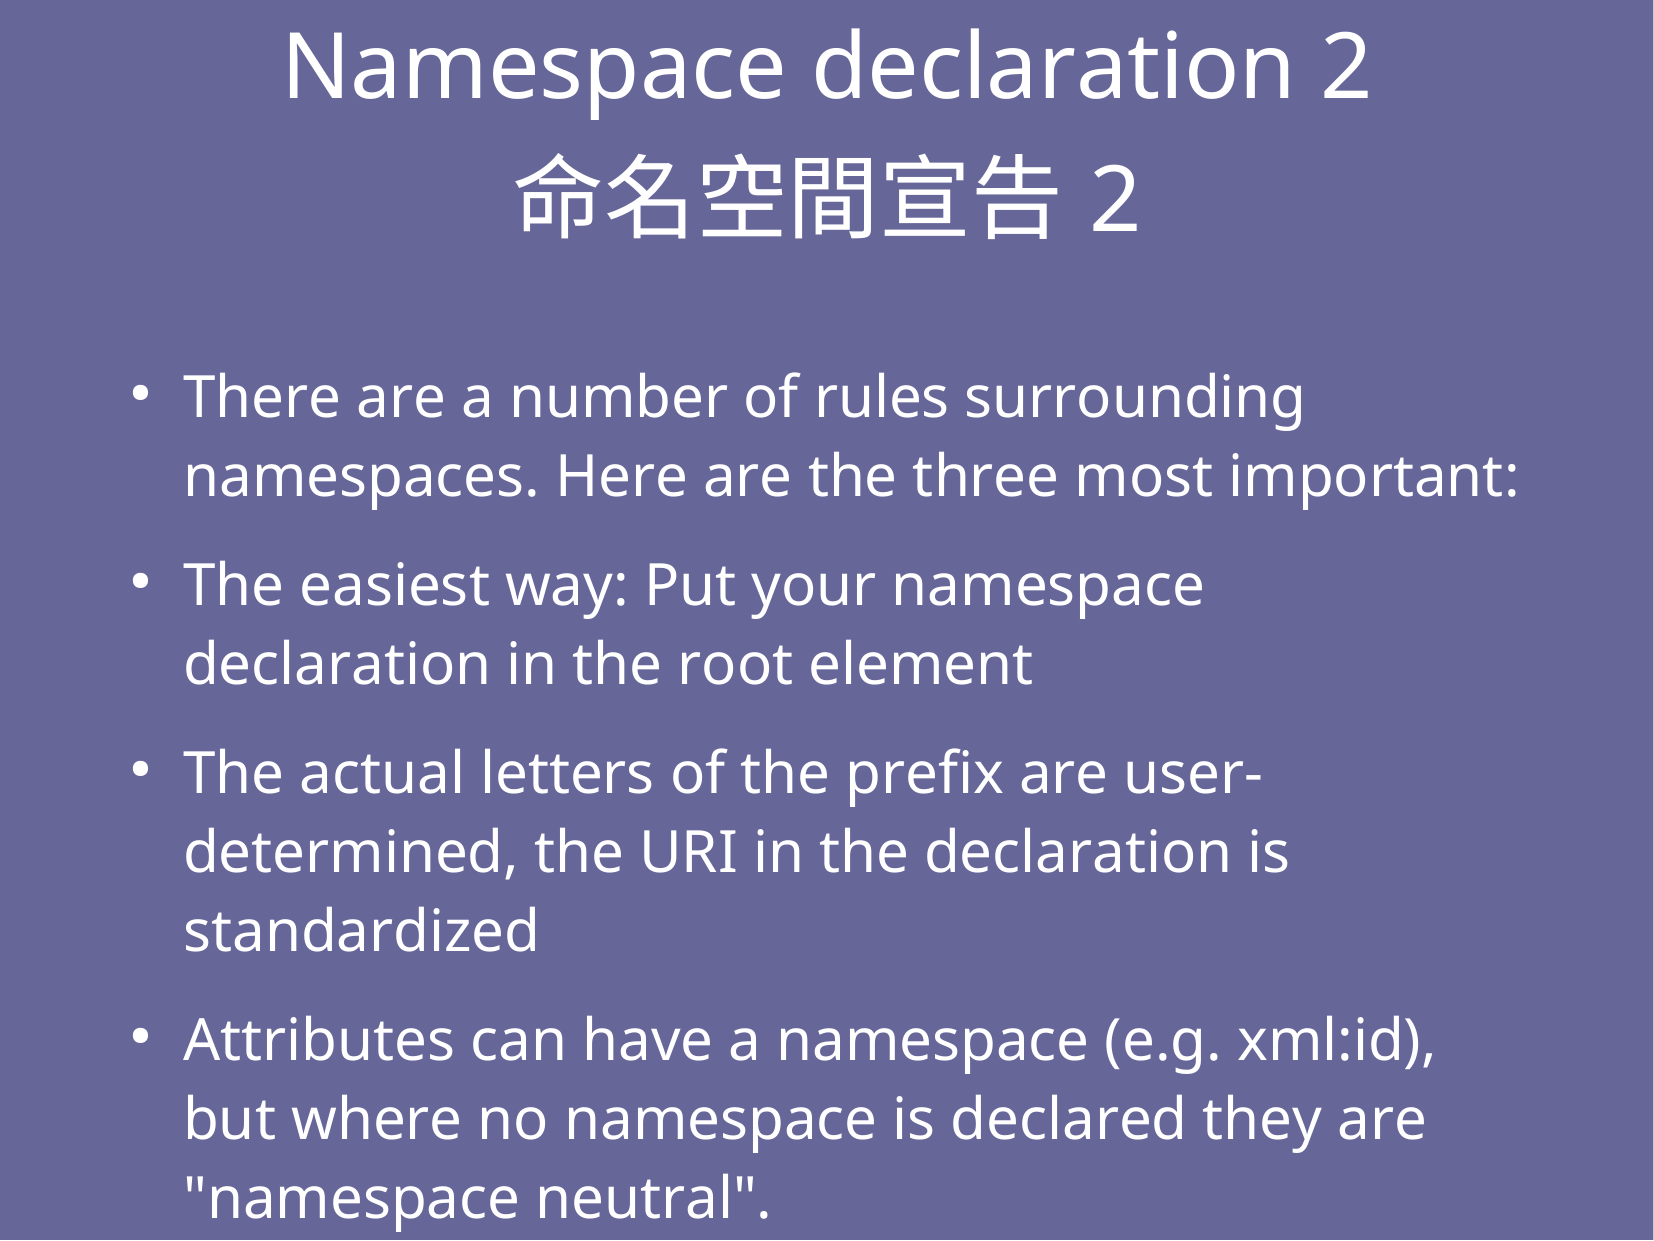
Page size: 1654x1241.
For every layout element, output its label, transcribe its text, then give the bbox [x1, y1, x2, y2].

title Namespace declaration 2 命名空間宣告2 [121, 6, 1534, 253]
list There are a number of rules surrounding namespaces. Here are the three most important: The easiest way: Put your namespace declaration in the root element The actual letters of the prefix are user-determined, the URI in the declaration is standardized Attributes can have a namespace (e.g. xml:id), but where no namespace is declared they are "namespace neutral". [112, 354, 1525, 1201]
